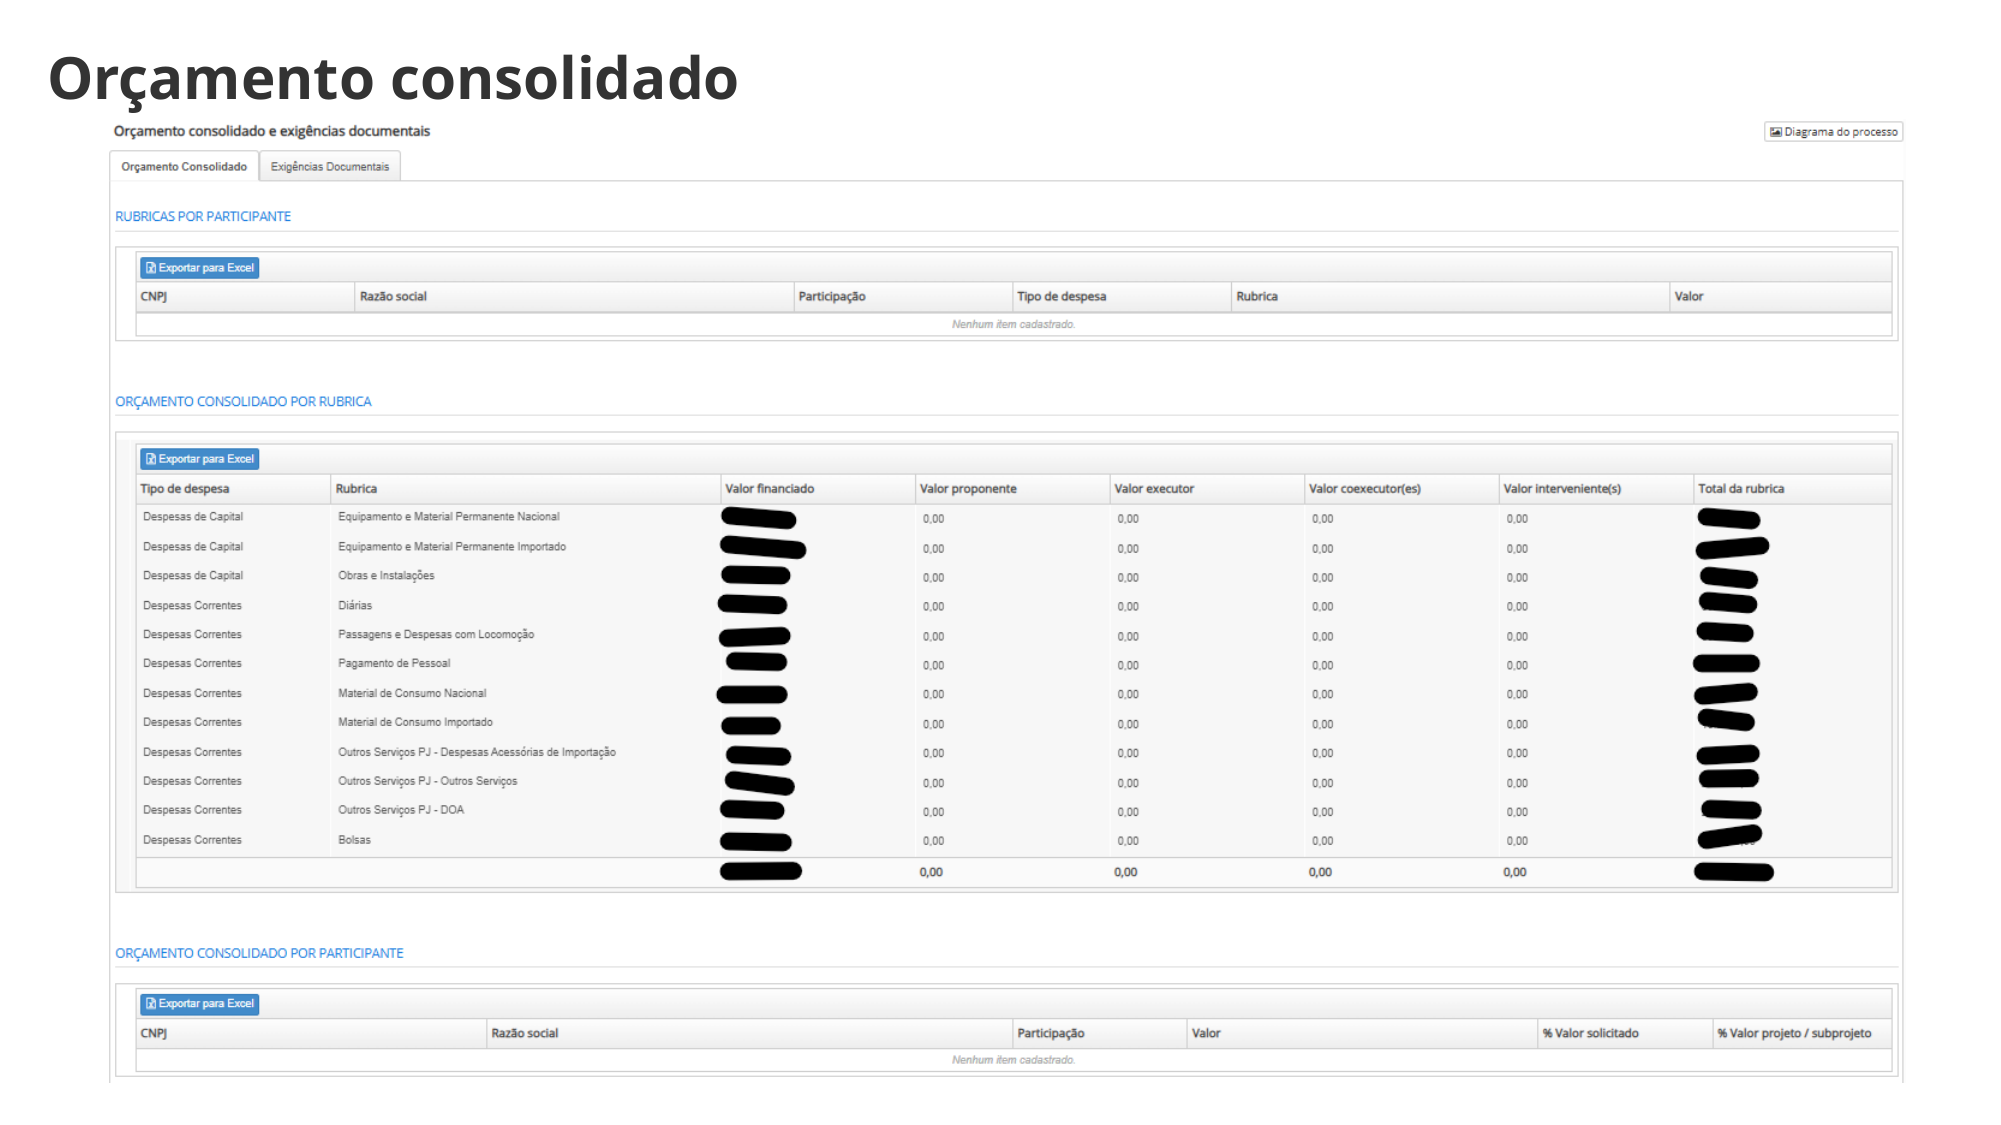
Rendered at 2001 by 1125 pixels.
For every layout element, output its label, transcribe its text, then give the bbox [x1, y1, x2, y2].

title Orçamento consolidado [32, 29, 1982, 120]
picture [108, 119, 1906, 1083]
